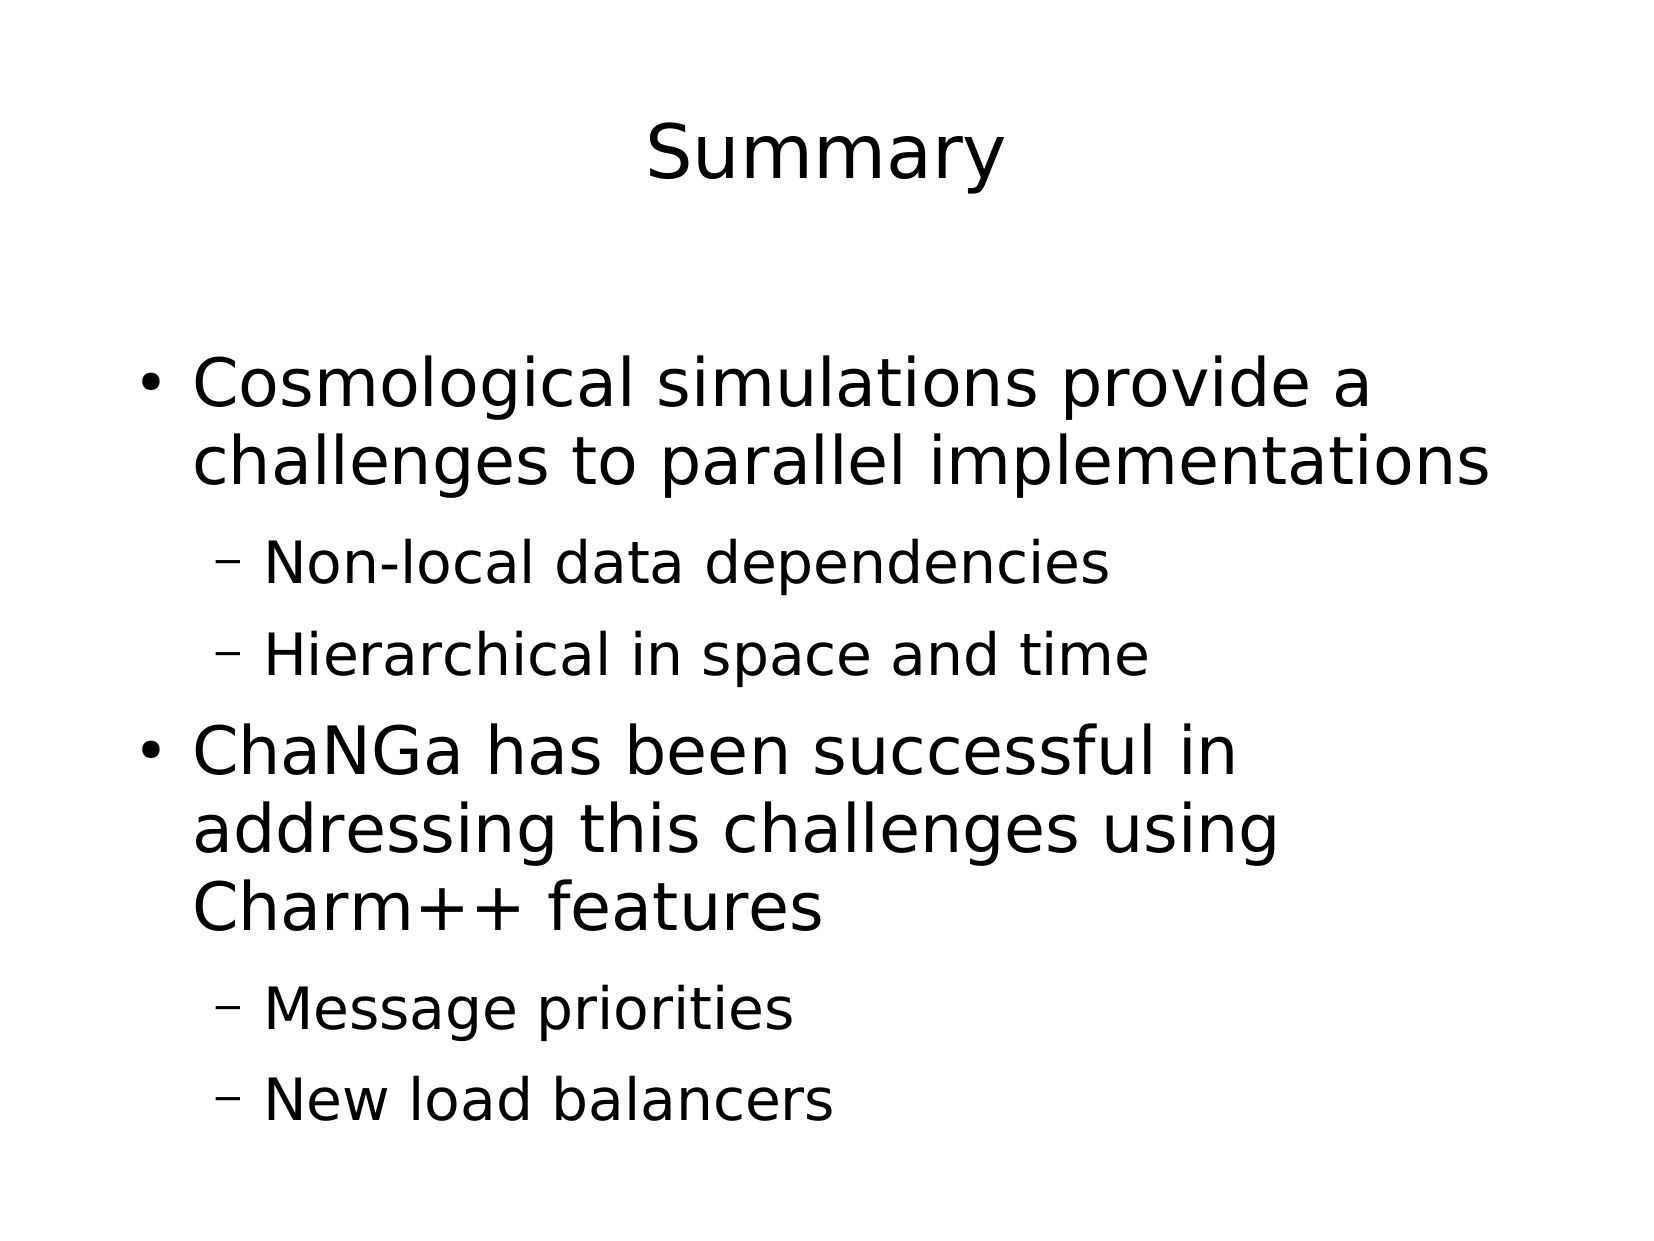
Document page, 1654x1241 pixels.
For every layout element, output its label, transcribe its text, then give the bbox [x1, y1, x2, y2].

list Cosmological simulations provide a challenges to parallel implementations Non-local data dependencies Hierarchical in space and time ChaNGa has been successful in addressing this challenges using Charm++ features Message priorities New load balancers [121, 344, 1534, 1135]
title Summary [82, 49, 1571, 257]
